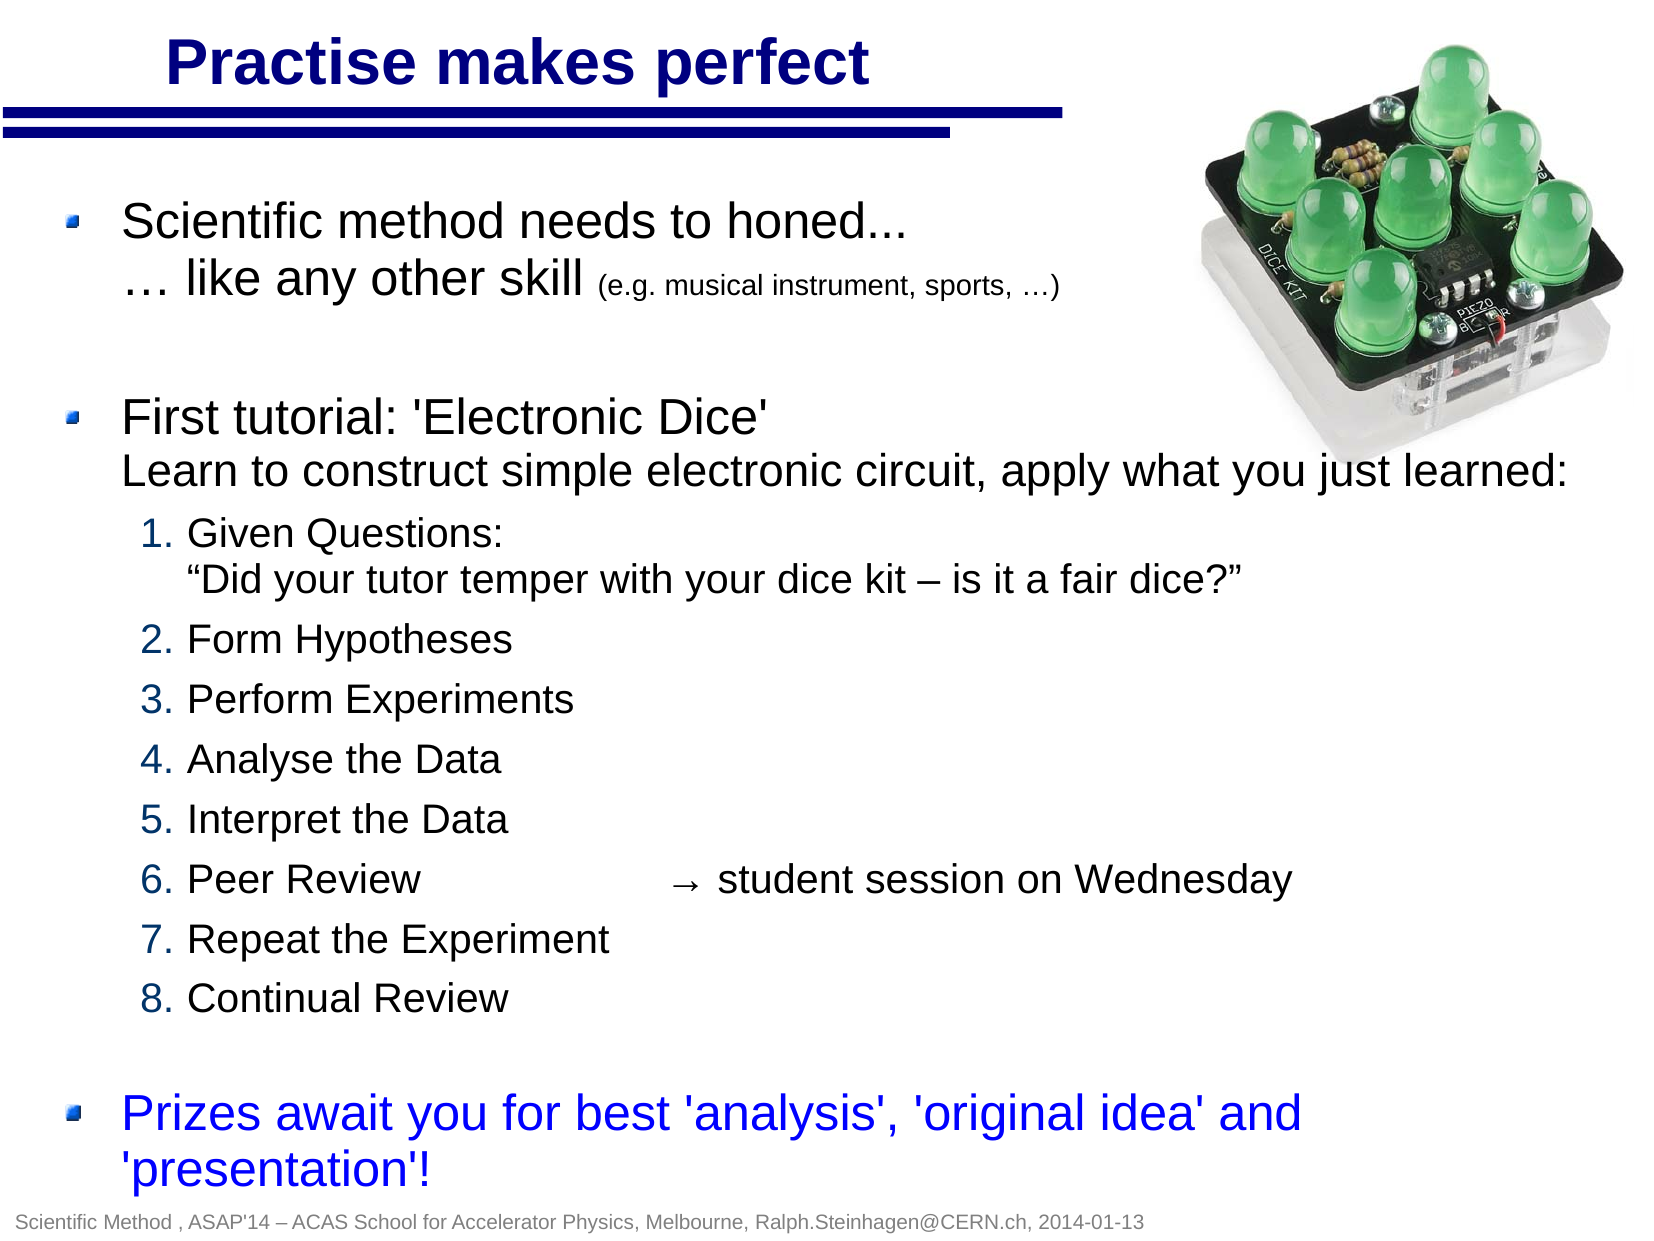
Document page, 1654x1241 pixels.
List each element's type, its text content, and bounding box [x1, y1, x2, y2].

list Scientific method needs to honed... … like any other skill (e.g. musical instrument, sports, …) First tutorial: 'Electronic Dice' Learn to construct simple electronic circuit, apply what you just learned: Given Questions: “Did your tutor temper with your dice kit – is it a fair dice?” Form Hypotheses Perform Experiments Analyse the Data Interpret the Data Peer Review → student session on Wednesday Repeat the Experiment Continual Review Prizes await you for best 'analysis', 'original idea' and 'presentation'! [65, 192, 1628, 1205]
picture [1191, 44, 1634, 465]
title Practise makes perfect [165, 0, 1323, 124]
